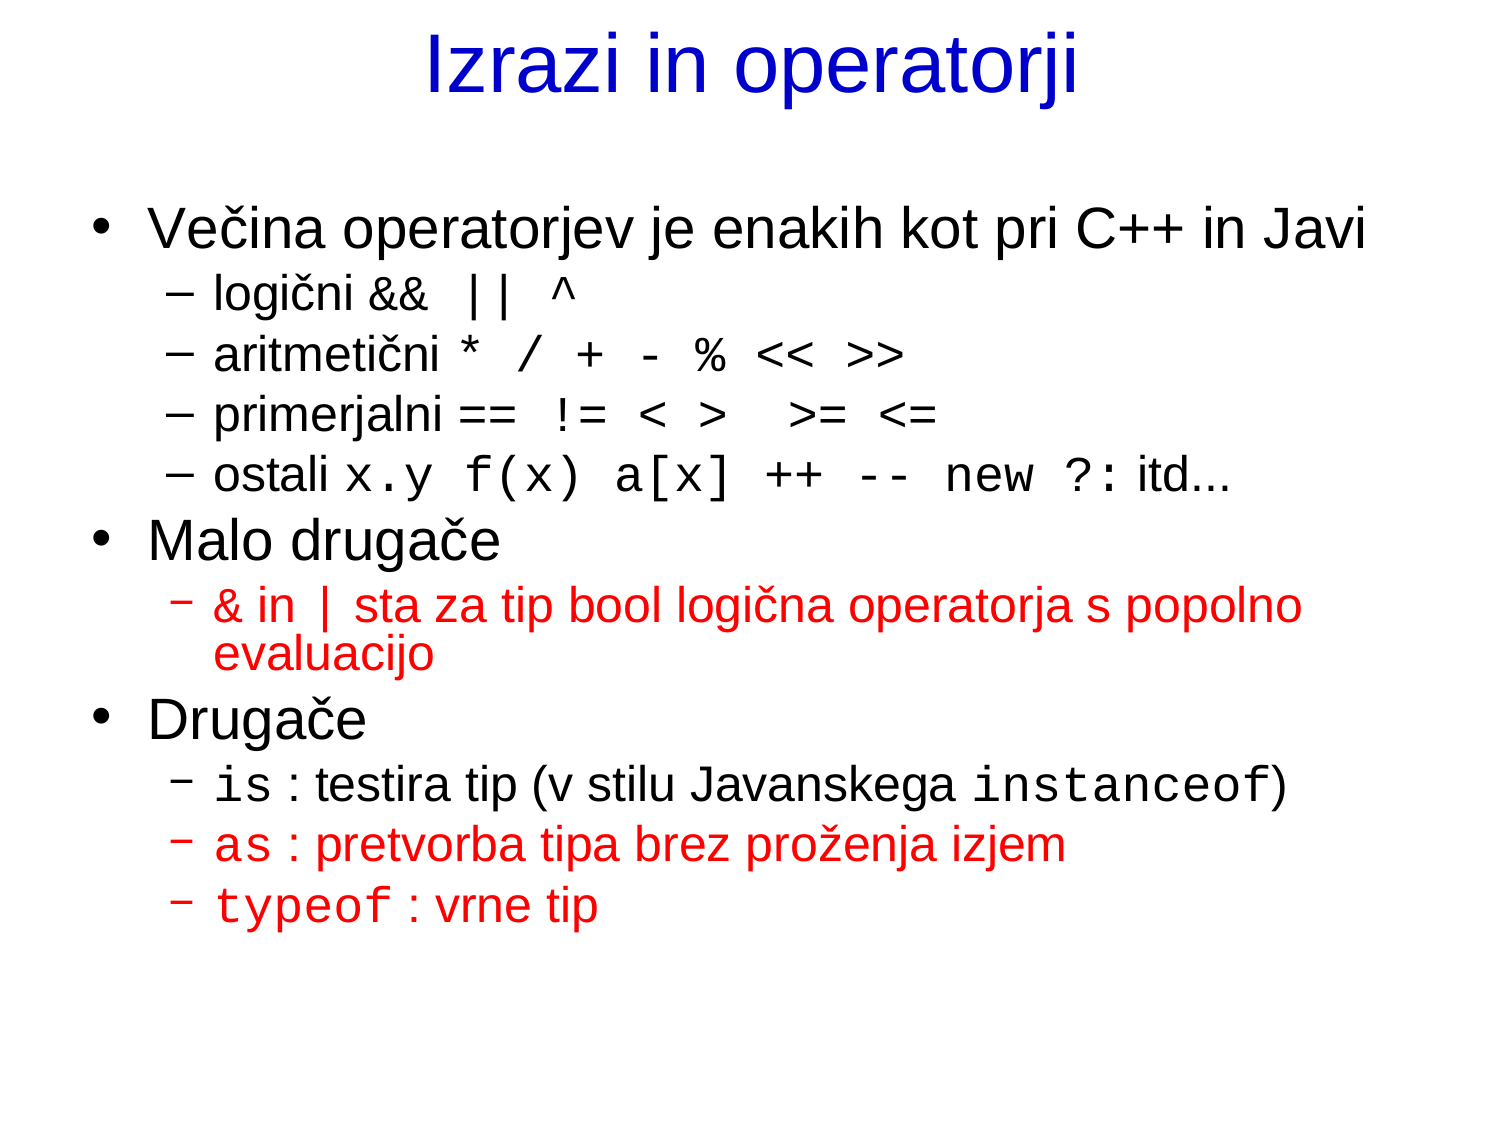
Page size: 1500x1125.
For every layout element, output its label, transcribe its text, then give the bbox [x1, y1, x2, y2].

title Izrazi in operatorji [76, 0, 1427, 119]
list Večina operatorjev je enakih kot pri C++ in Javi logični && || ^ aritmetični * / + - % << >> primerjalni == != < > >= <= ostali x.y f(x) a[x] ++ -- new ?: itd... Malo drugače & in | sta za tip bool logična operatorja s popolno evaluacijo Drugače is : testira tip (v stilu Javanskega instanceof) as : pretvorba tipa brez proženja izjem typeof : vrne tip [76, 196, 1427, 941]
